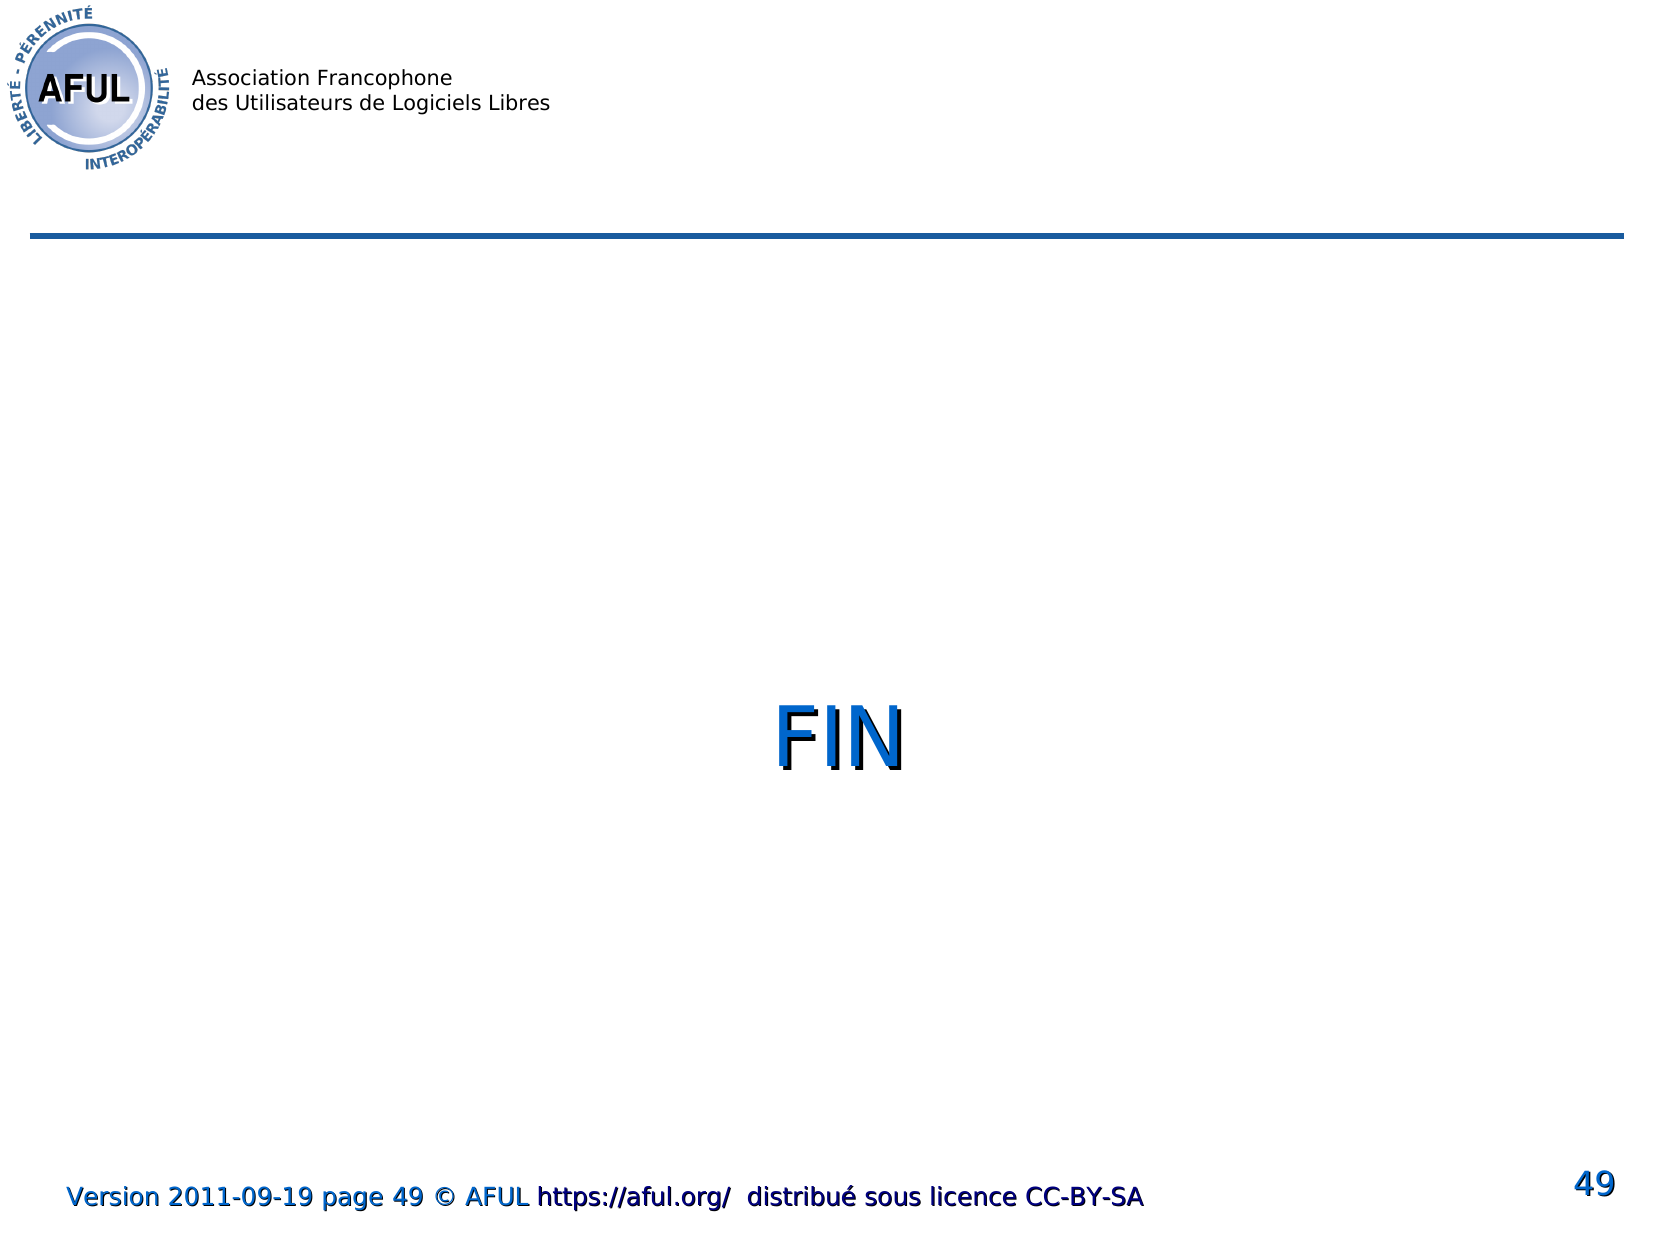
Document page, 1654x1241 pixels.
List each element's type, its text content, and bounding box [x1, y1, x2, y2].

subtitle FIN [47, 265, 1595, 1211]
picture [0, 0, 178, 178]
